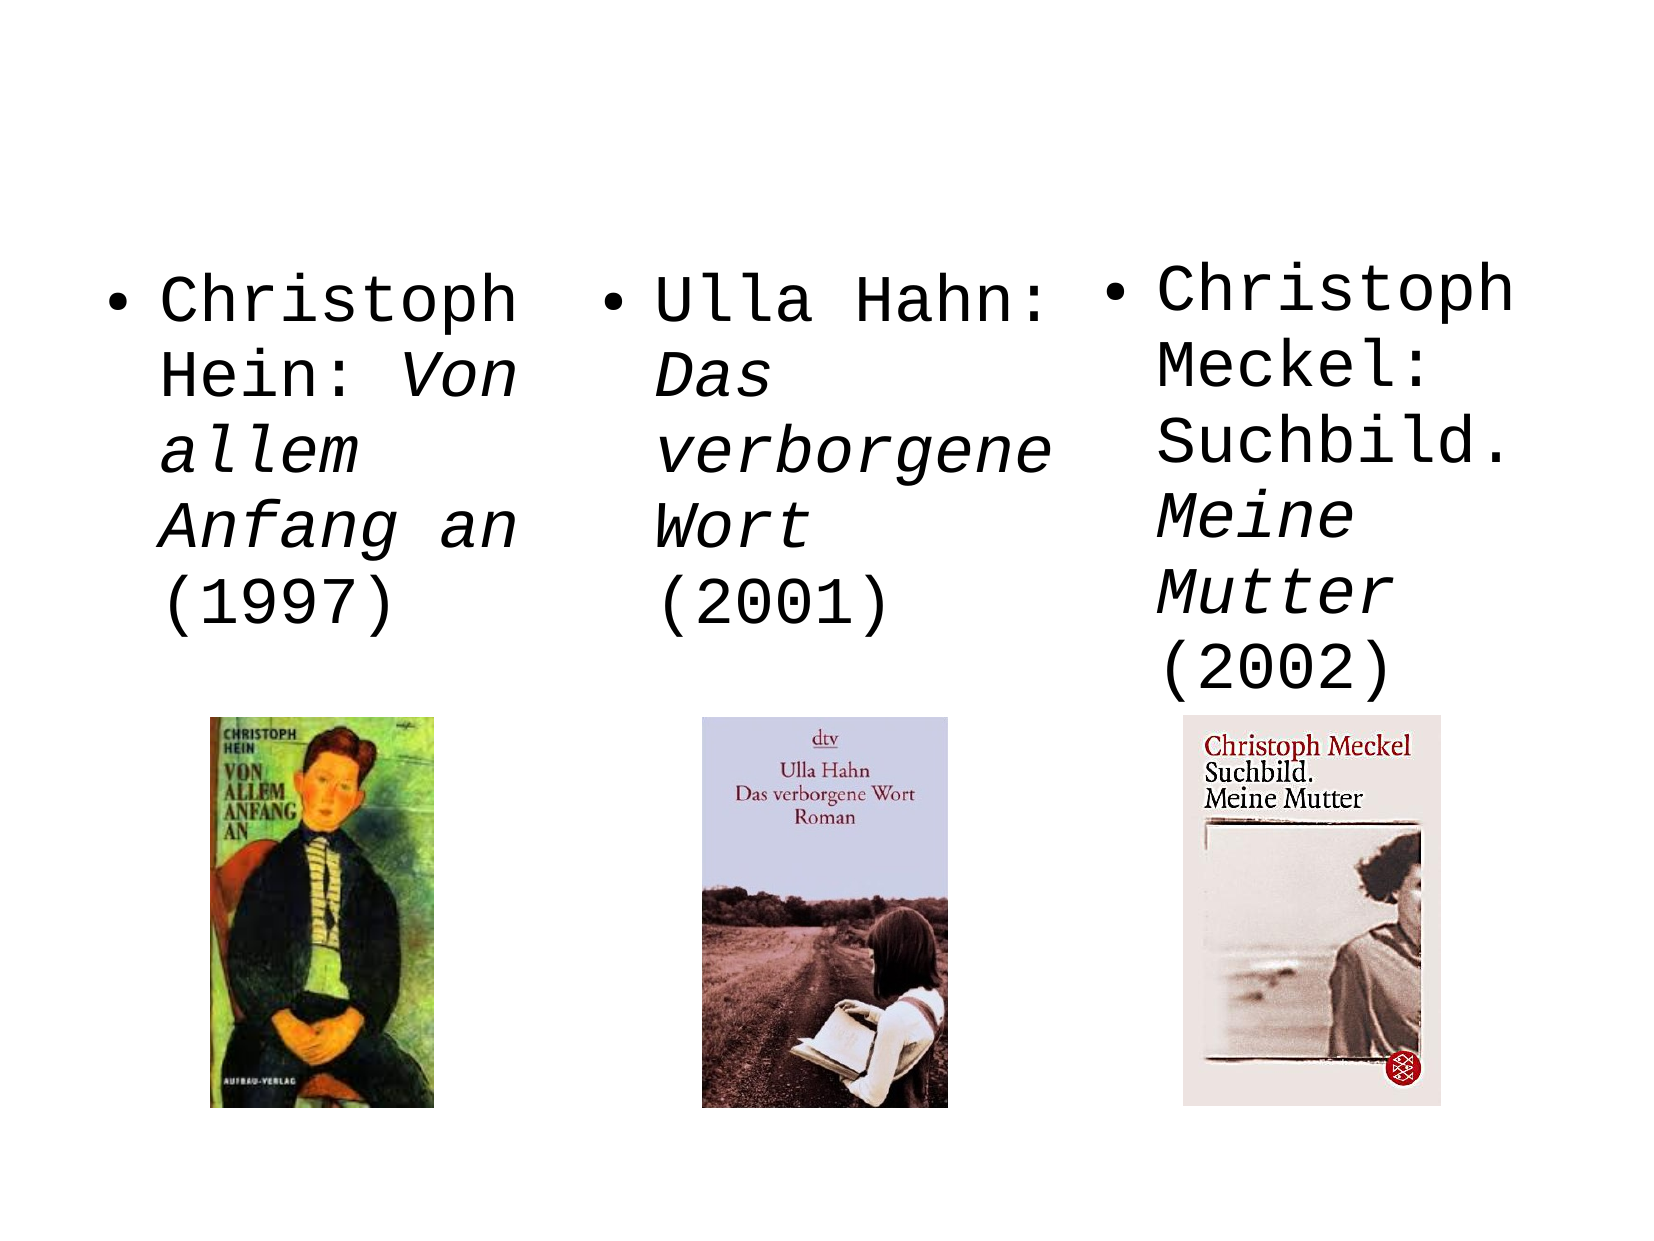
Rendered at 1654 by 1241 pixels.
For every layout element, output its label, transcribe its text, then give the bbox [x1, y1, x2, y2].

list Christoph Meckel: Suchbild. Meine Mutter (2002) [1085, 255, 1565, 709]
list Ulla Hahn: Das verborgene Wort (2001) [583, 265, 1063, 657]
picture [702, 717, 948, 1109]
list Christoph Hein: Von allem Anfang an (1997) [88, 265, 568, 657]
picture [1183, 715, 1441, 1106]
picture [210, 717, 434, 1109]
